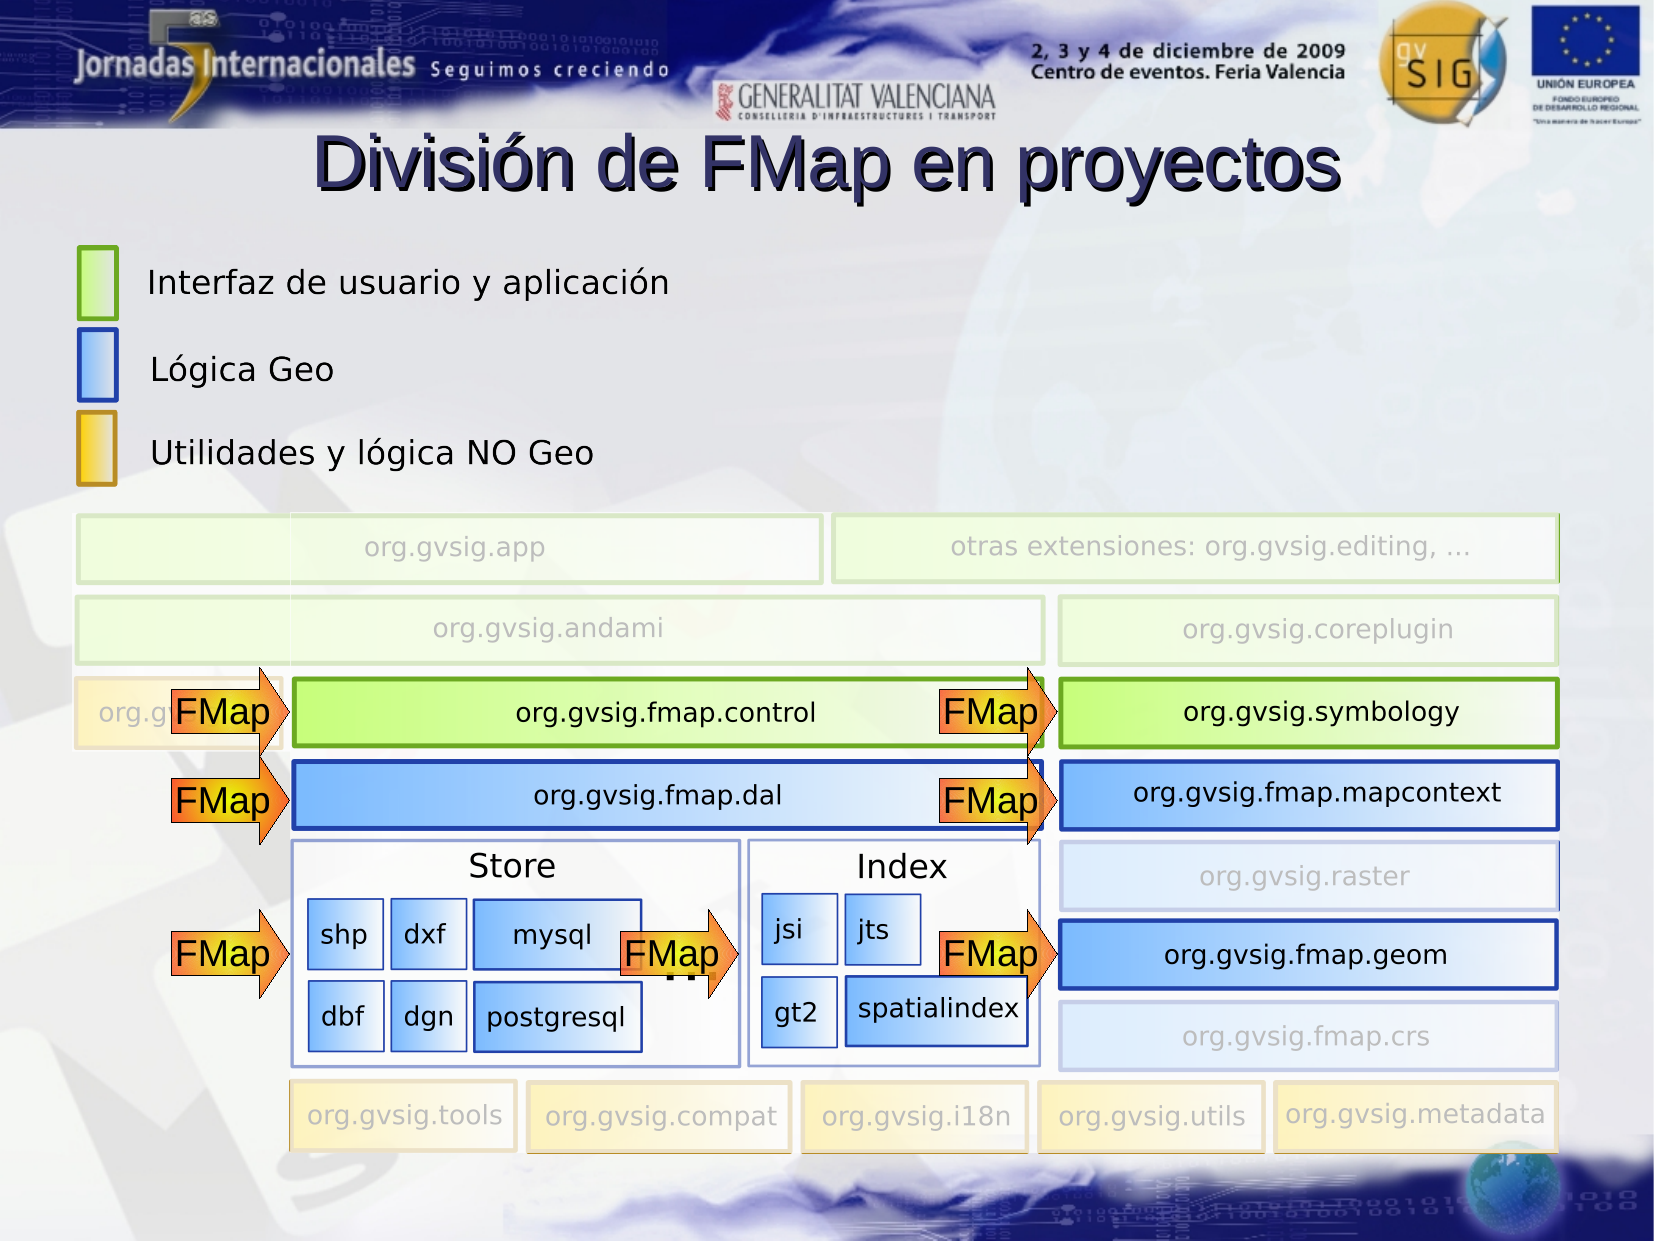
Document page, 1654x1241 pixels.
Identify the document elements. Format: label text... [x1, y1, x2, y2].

title División de FMap en proyectos [82, 47, 1571, 258]
picture [0, 0, 1654, 1241]
text_box FMap [171, 667, 290, 756]
text_box FMap [939, 909, 1058, 999]
text_box FMap [171, 909, 290, 999]
text_box FMap [939, 667, 1058, 756]
text_box FMap [171, 755, 290, 845]
text_box FMap [939, 755, 1058, 845]
text_box FMap [620, 909, 739, 999]
